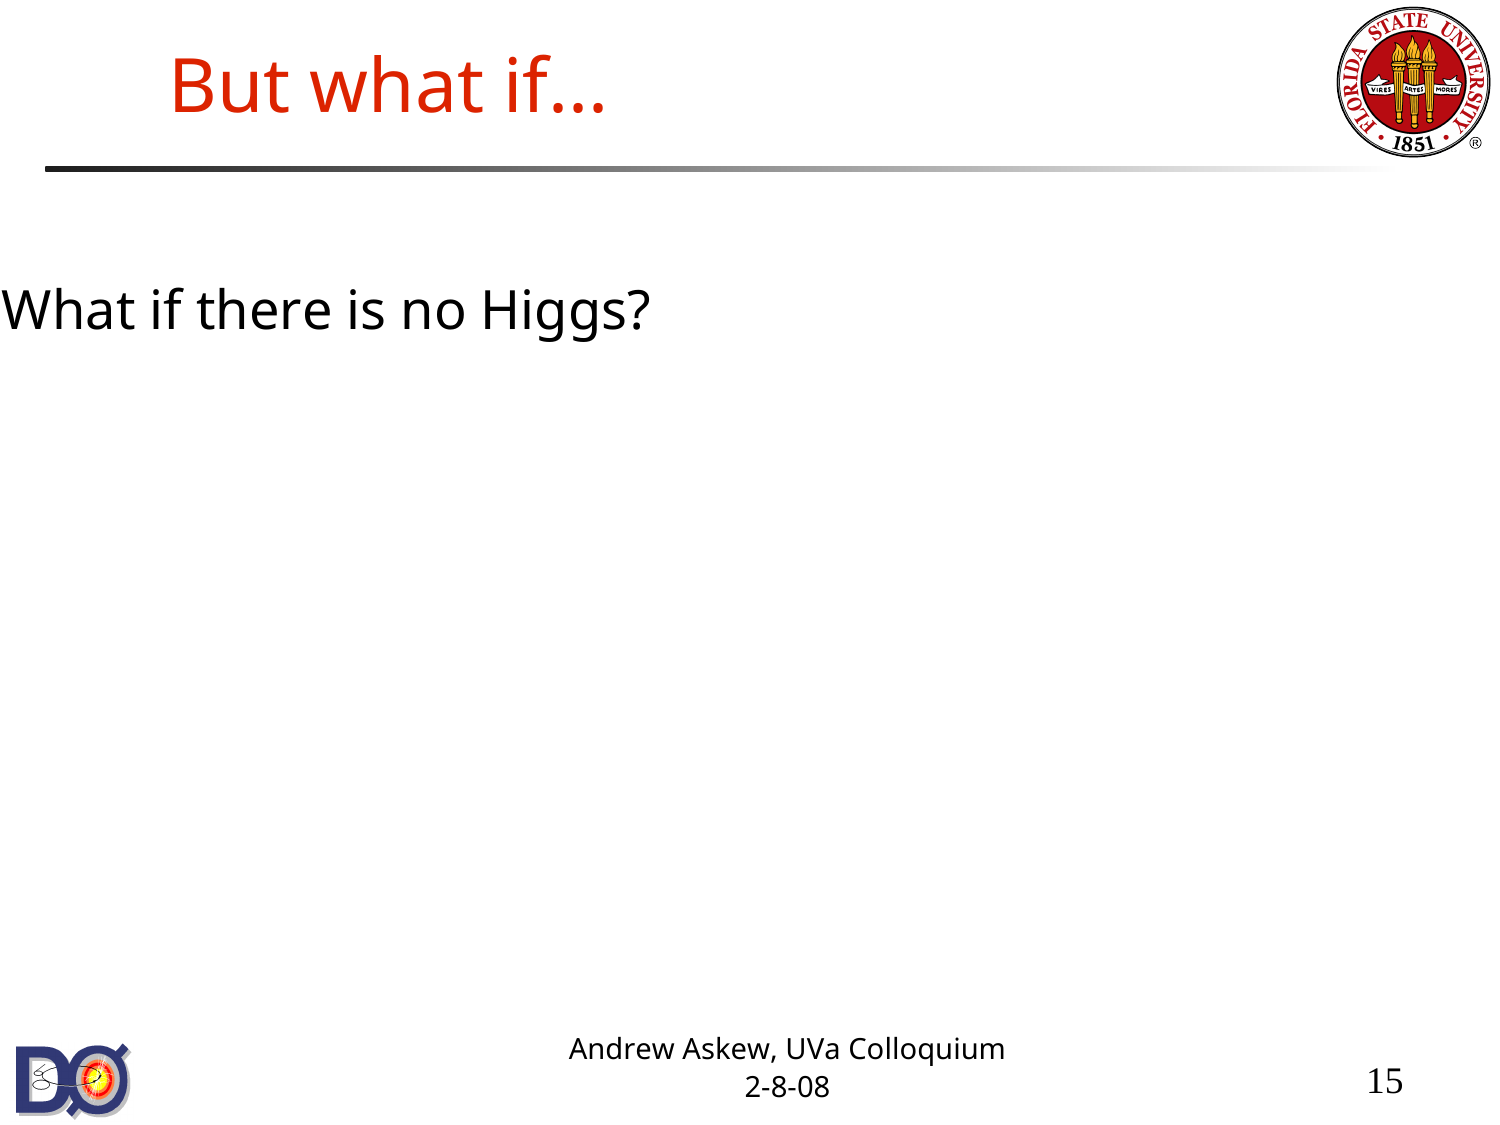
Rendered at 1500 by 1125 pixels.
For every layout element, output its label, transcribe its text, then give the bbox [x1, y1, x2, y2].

list What if there is no Higgs? [1, 273, 1281, 1057]
picture [9, 1057, 134, 1122]
title But what if... [168, 29, 1313, 137]
picture [1335, 5, 1492, 159]
